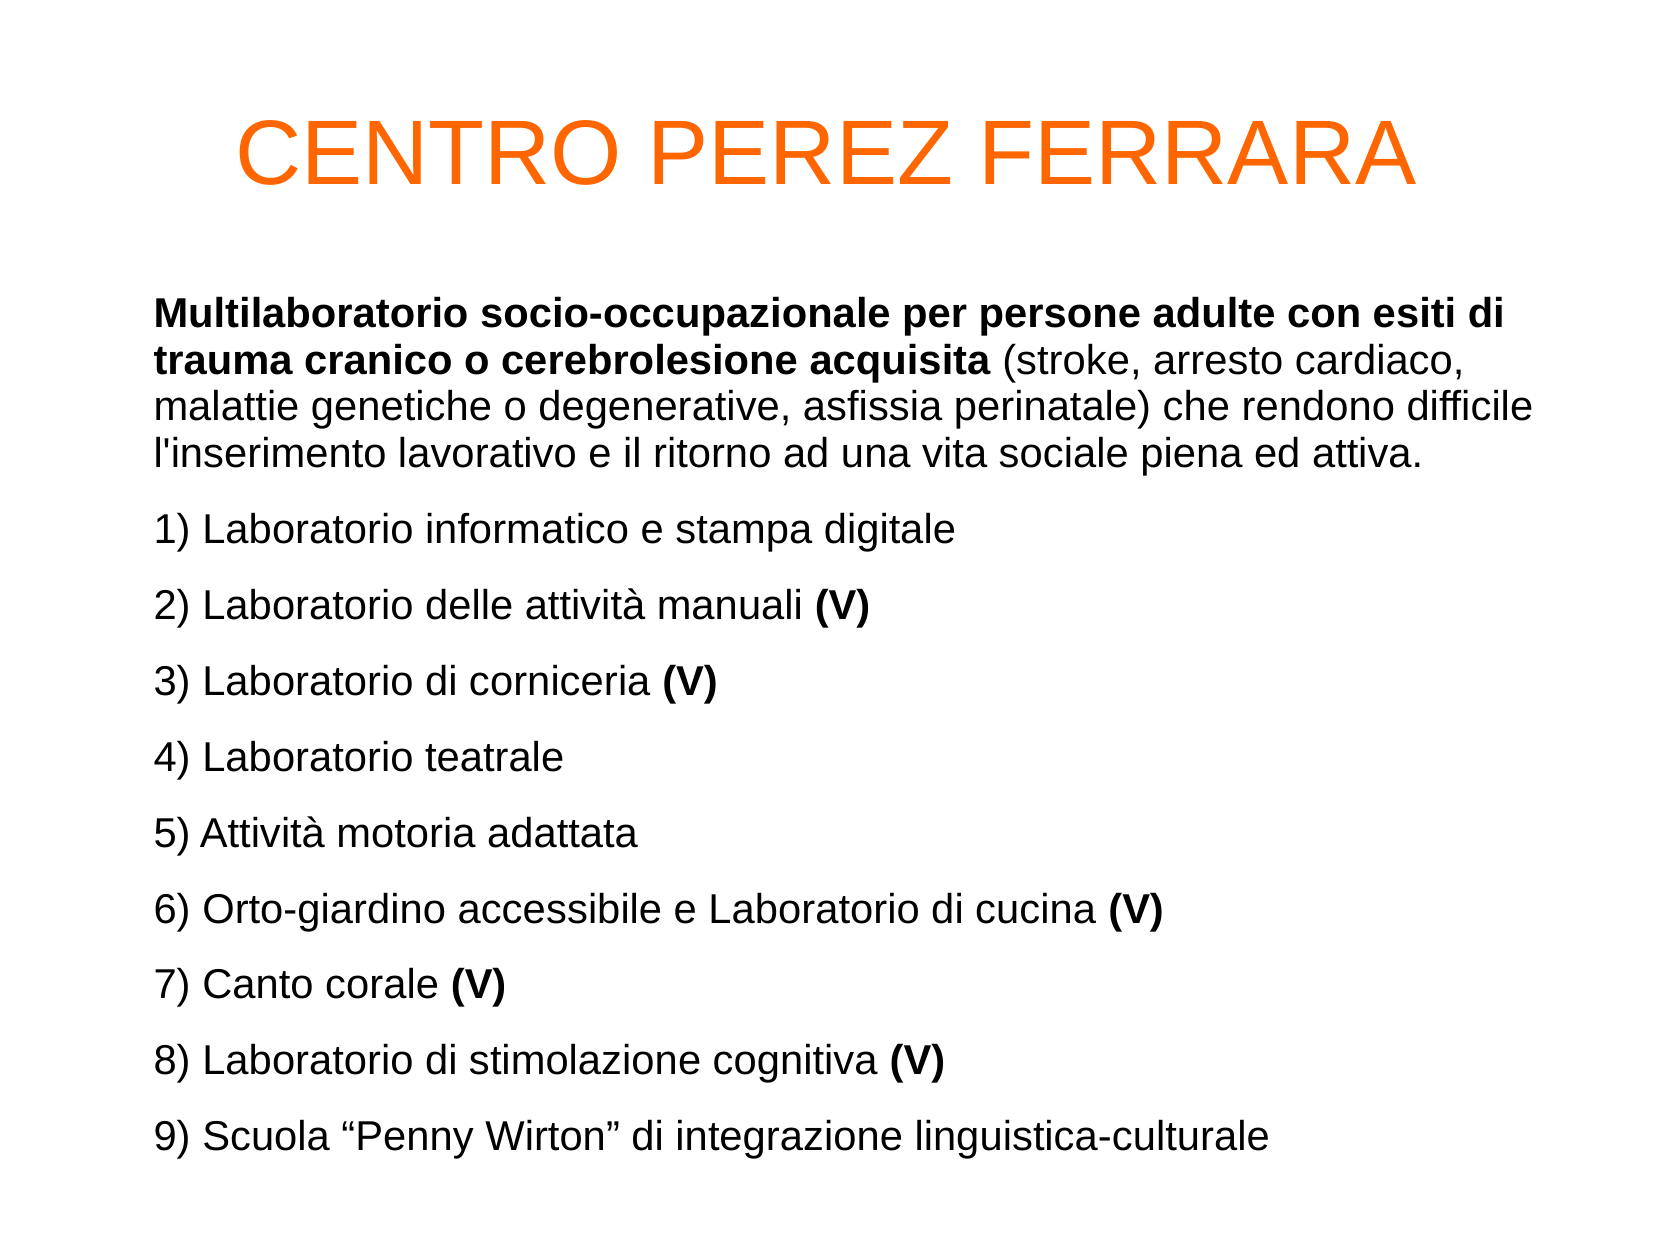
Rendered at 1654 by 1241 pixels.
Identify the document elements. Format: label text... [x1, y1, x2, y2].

list Multilaboratorio socio-occupazionale per persone adulte con esiti di trauma cranico o cerebrolesione acquisita (stroke, arresto cardiaco, malattie genetiche o degenerative, asfissia perinatale) che rendono difficile l'inserimento lavorativo e il ritorno ad una vita sociale piena ed attiva. 1) Laboratorio informatico e stampa digitale 2) Laboratorio delle attività manuali (V) 3) Laboratorio di corniceria (V) 4) Laboratorio teatrale 5) Attività motoria adattata 6) Orto-giardino accessibile e Laboratorio di cucina (V) 7) Canto corale (V) 8) Laboratorio di stimolazione cognitiva (V) 9) Scuola “Penny Wirton” di integrazione linguistica-culturale [82, 290, 1571, 1171]
title CENTRO PEREZ FERRARA [82, 49, 1571, 257]
